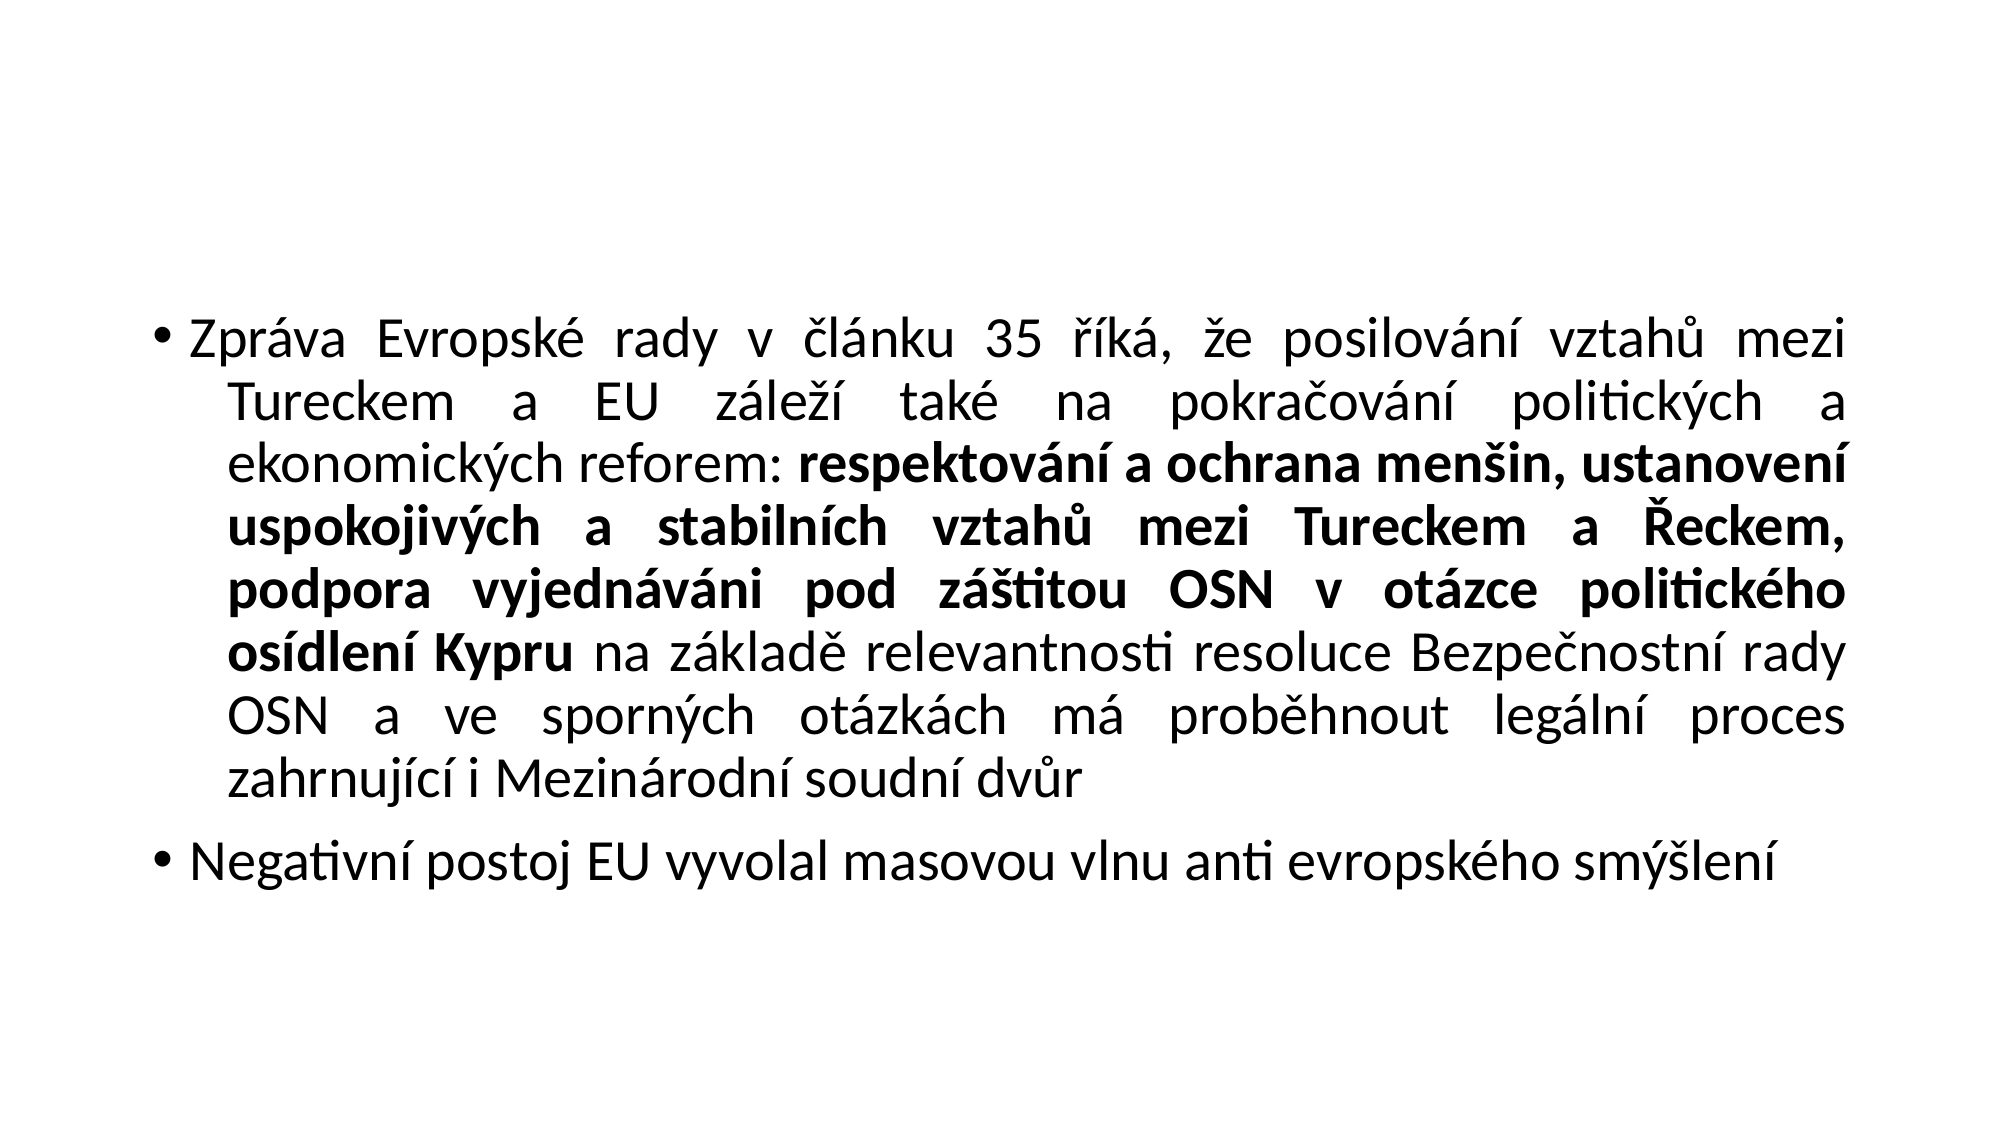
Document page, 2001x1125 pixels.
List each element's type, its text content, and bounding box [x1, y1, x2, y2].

list Zpráva Evropské rady v článku 35 říká, že posilování vztahů mezi Tureckem a EU záleží také na pokračování politických a ekonomických reforem: respektování a ochrana menšin, ustanovení uspokojivých a stabilních vztahů mezi Tureckem a Řeckem, podpora vyjednáváni pod záštitou OSN v otázce politického osídlení Kypru na základě relevantnosti resoluce Bezpečnostní rady OSN a ve sporných otázkách má proběhnout legální proces zahrnující i Mezinárodní soudní dvůr Negativní postoj EU vyvolal masovou vlnu anti evropského smýšlení [137, 299, 1863, 1014]
